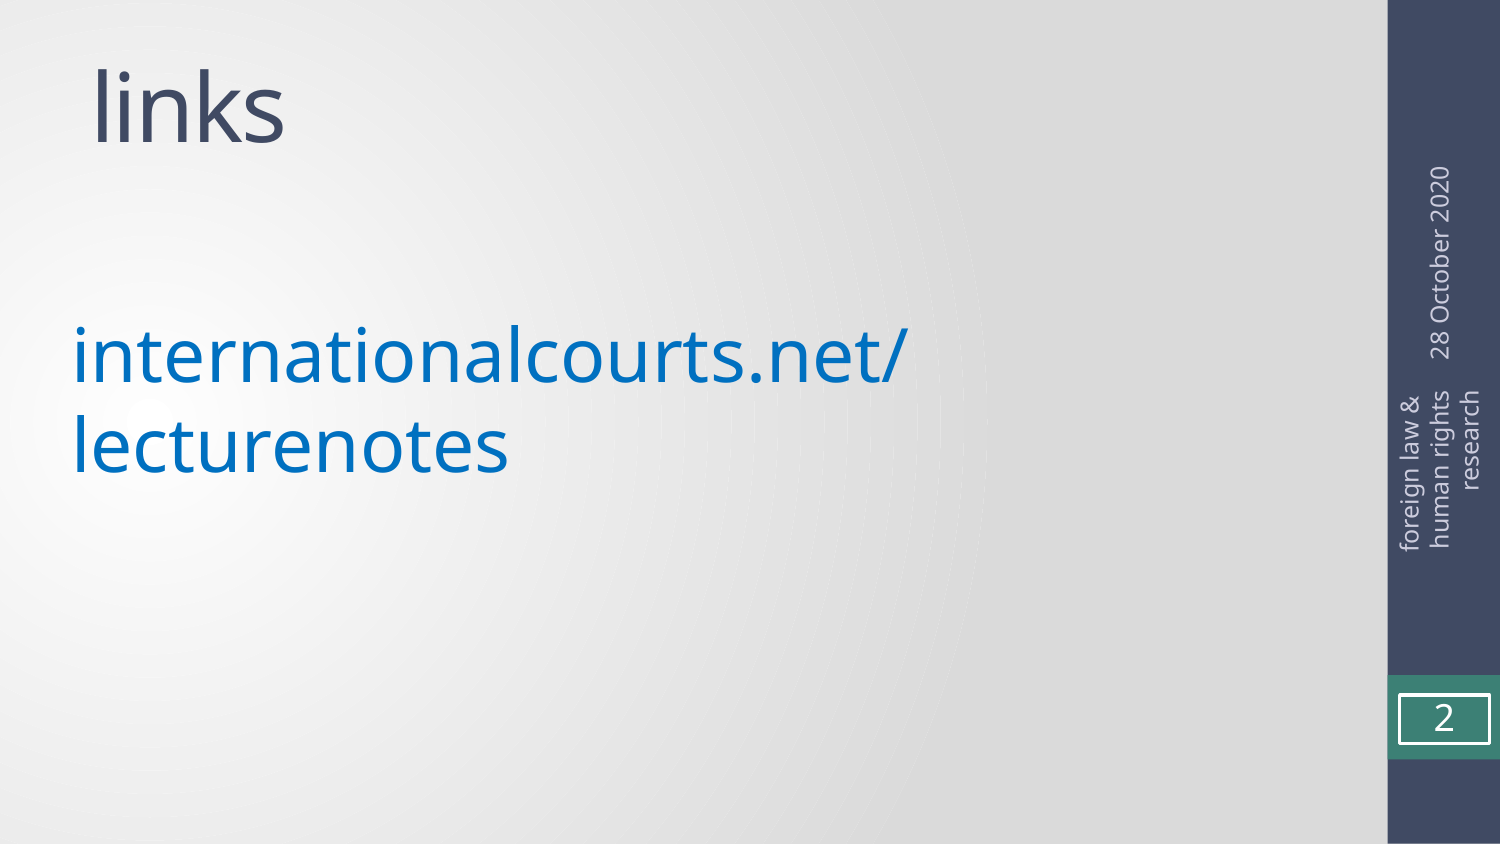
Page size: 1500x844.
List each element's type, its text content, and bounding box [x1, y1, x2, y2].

footer foreign law & human rights research [1408, 375, 1469, 667]
list internationalcourts.net/lecturenotes [37, 300, 1351, 754]
title links [75, 33, 1325, 175]
slide_number <number> [1399, 695, 1490, 744]
slide_number 28 October 2020 [1408, 75, 1469, 375]
